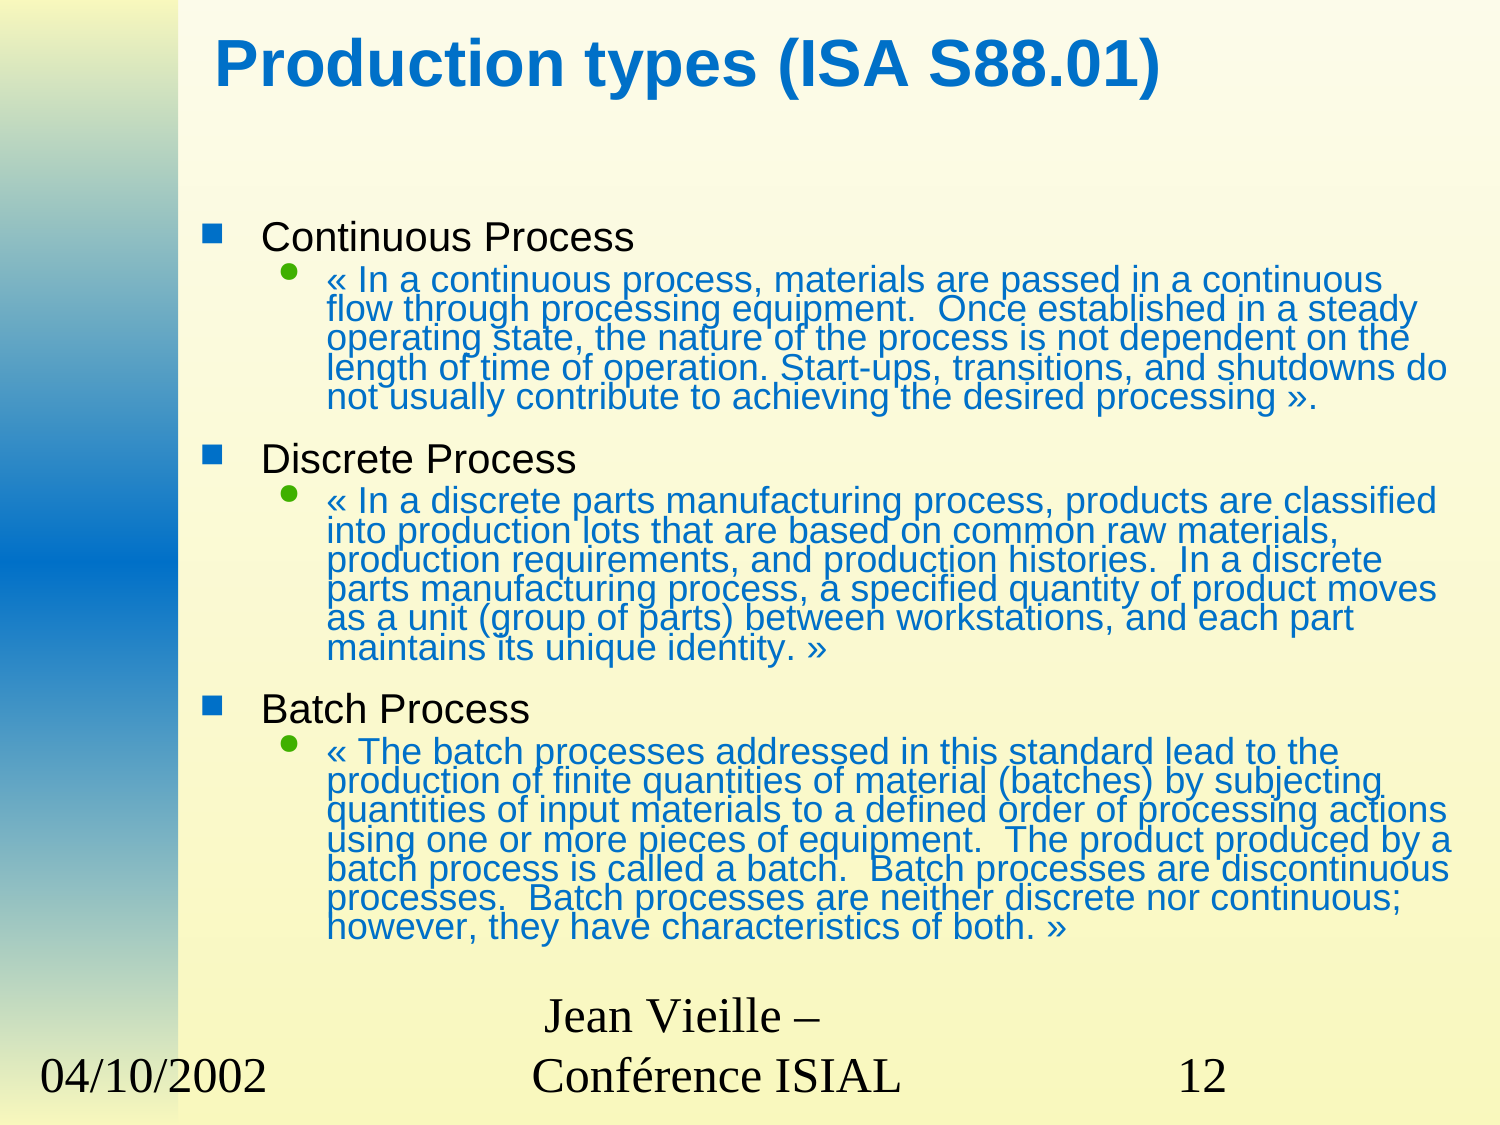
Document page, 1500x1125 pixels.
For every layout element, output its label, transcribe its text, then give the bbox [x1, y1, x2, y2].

list Continuous Process « In a continuous process, materials are passed in a continuous flow through processing equipment. Once established in a steady operating state, the nature of the process is not dependent on the length of time of operation. Start-ups, transitions, and shutdowns do not usually contribute to achieving the desired processing ». Discrete Process « In a discrete parts manufacturing process, products are classified into production lots that are based on common raw materials, production requirements, and production histories. In a discrete parts manufacturing process, a specified quantity of product moves as a unit (group of parts) between workstations, and each part maintains its unique identity. » Batch Process « The batch processes addressed in this standard lead to the production of finite quantities of material (batches) by subjecting quantities of input materials to a defined order of processing actions using one or more pieces of equipment. The product produced by a batch process is called a batch. Batch processes are discontinuous processes. Batch processes are neither discrete nor continuous; however, they have characteristics of both. » [189, 212, 1468, 1000]
title Production types (ISA S88.01) [199, 12, 1466, 201]
